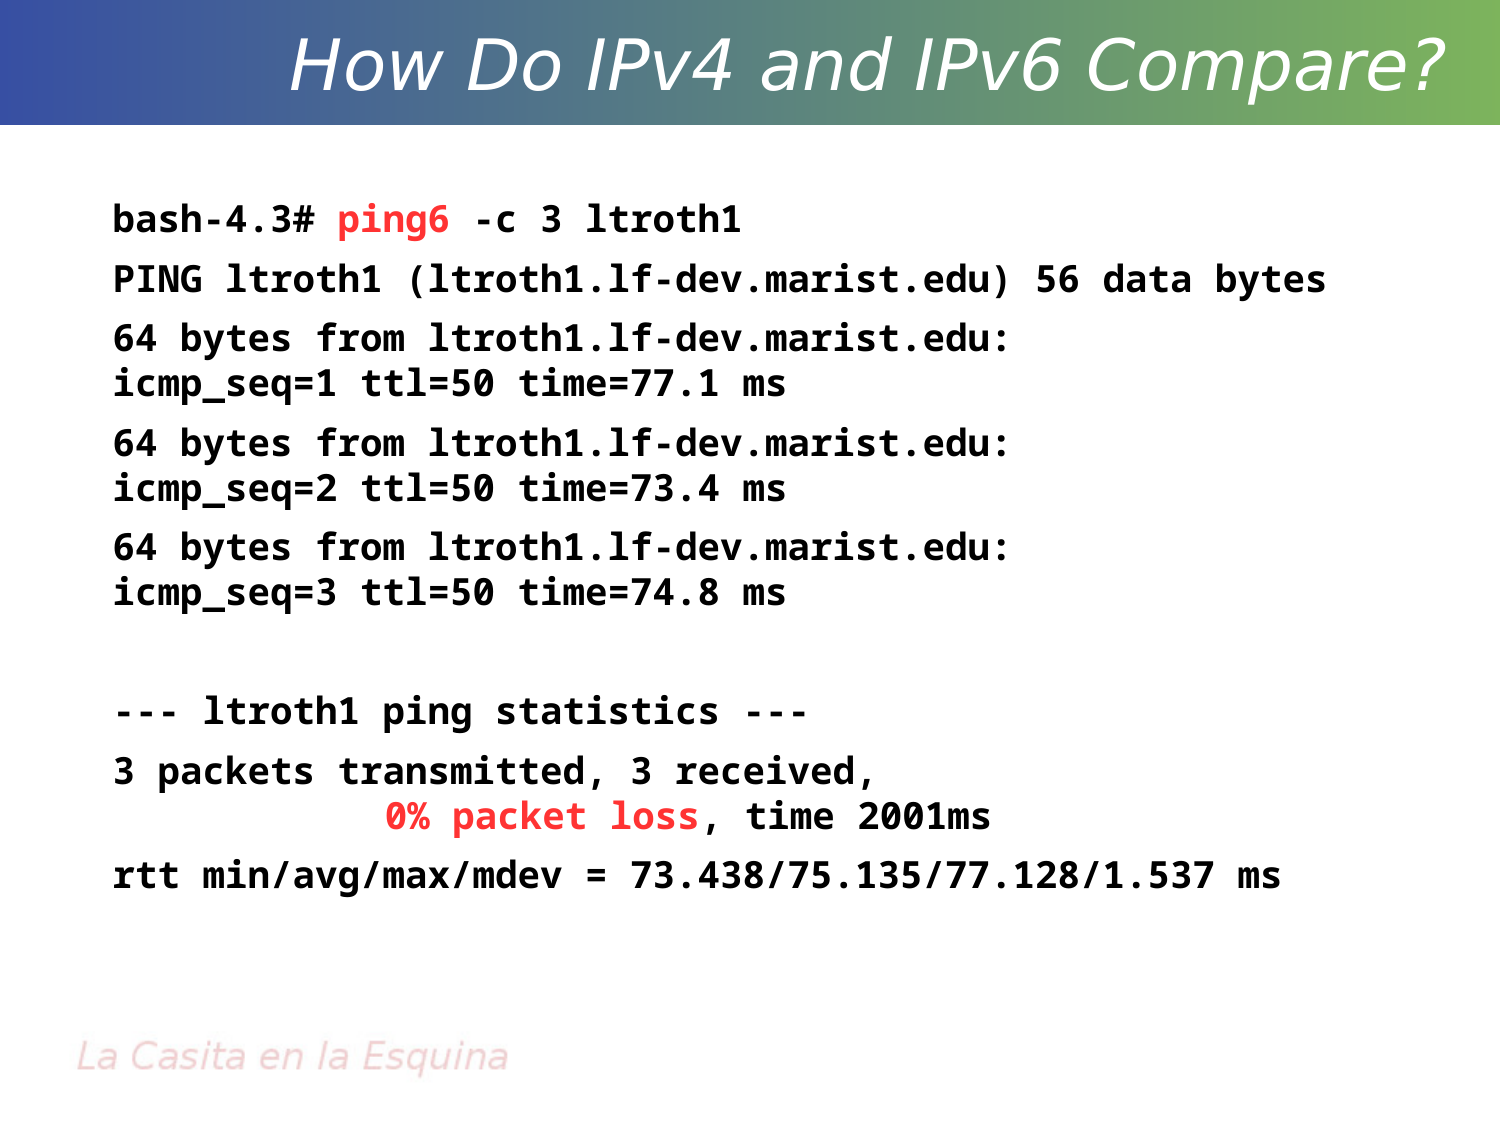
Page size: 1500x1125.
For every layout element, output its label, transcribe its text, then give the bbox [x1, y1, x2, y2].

picture [45, 1019, 545, 1095]
list bash-4.3# ping6 -c 3 ltroth1 PING ltroth1 (ltroth1.lf-dev.marist.edu) 56 data bytes 64 bytes from ltroth1.lf-dev.marist.edu: icmp_seq=1 ttl=50 time=77.1 ms 64 bytes from ltroth1.lf-dev.marist.edu: icmp_seq=2 ttl=50 time=73.4 ms 64 bytes from ltroth1.lf-dev.marist.edu: icmp_seq=3 ttl=50 time=74.8 ms --- ltroth1 ping statistics --- 3 packets transmitted, 3 received, 0% packet loss, time 2001ms rtt min/avg/max/mdev = 73.438/75.135/77.128/1.537 ms [70, 187, 1438, 1024]
title How Do IPv4 and IPv6 Compare? [62, 12, 1463, 113]
